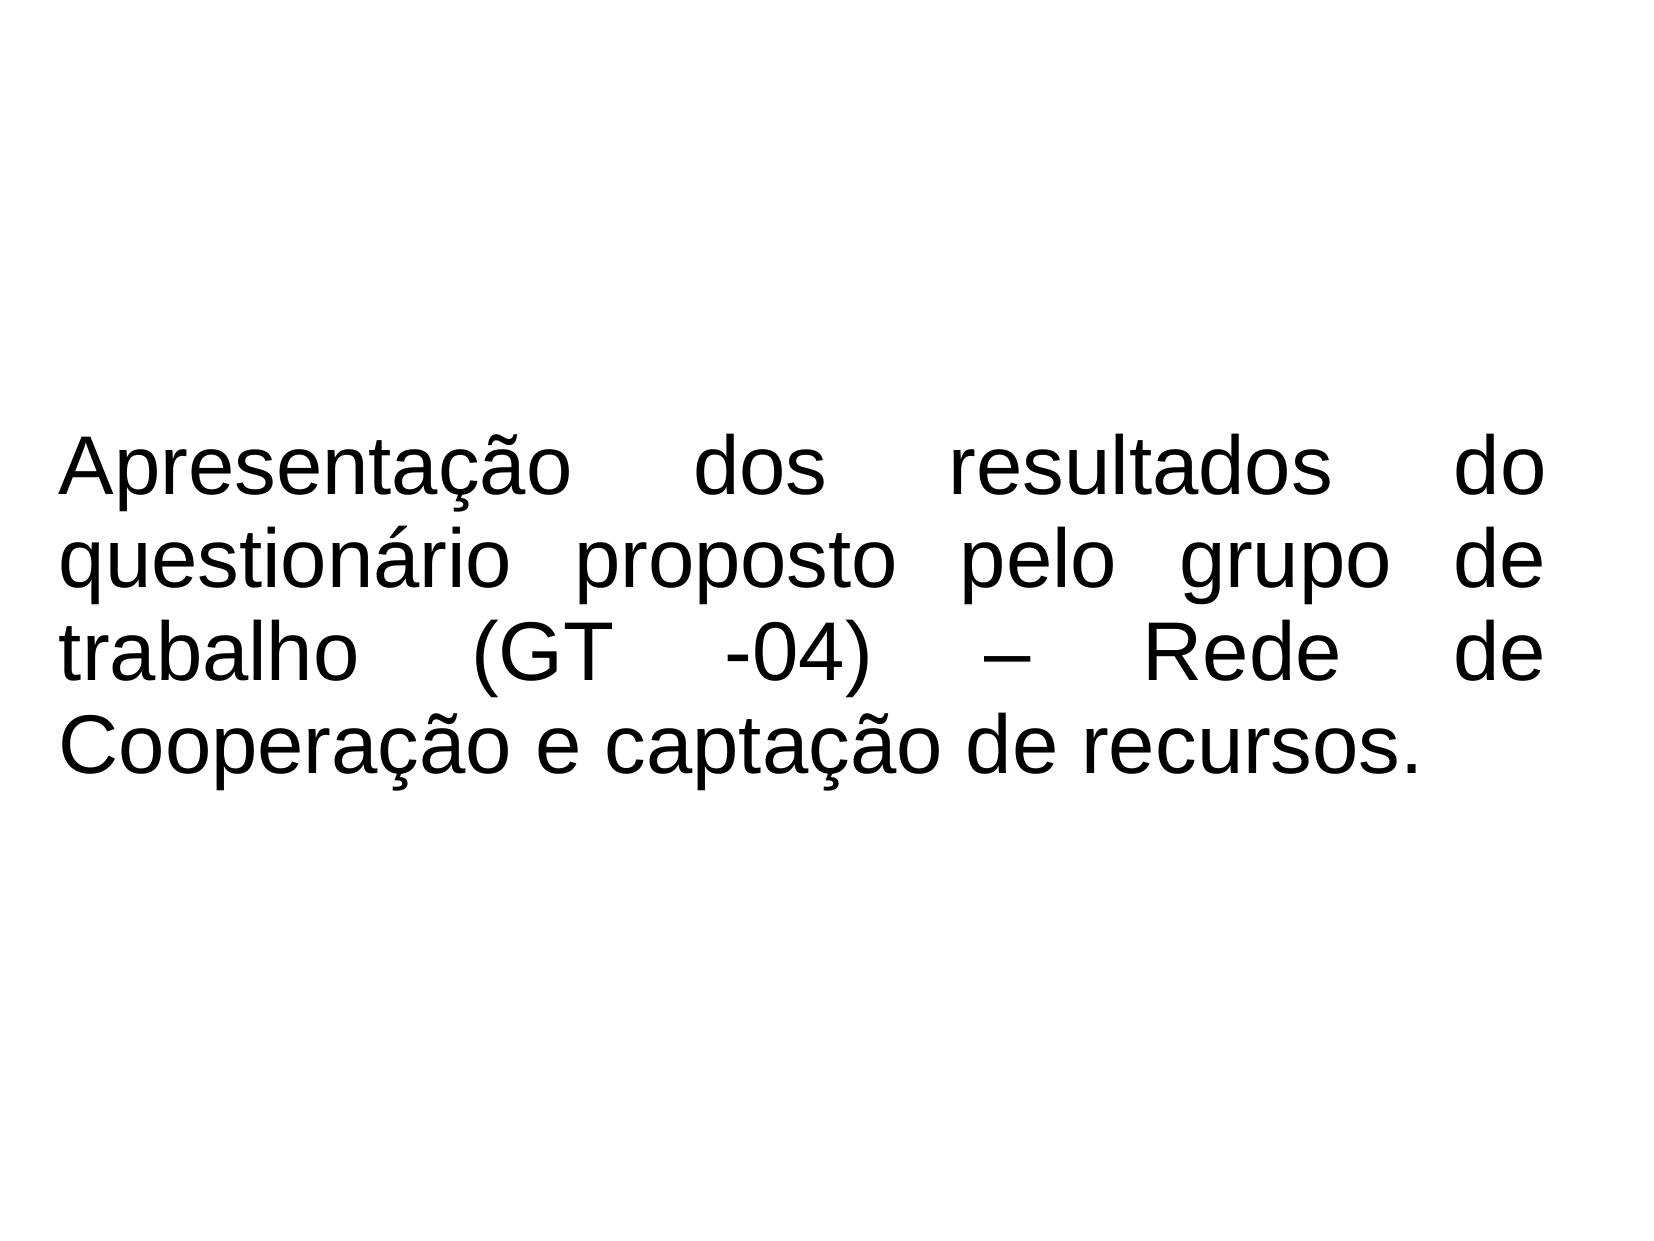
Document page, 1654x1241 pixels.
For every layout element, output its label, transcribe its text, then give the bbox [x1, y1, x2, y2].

title Apresentação dos resultados do questionário proposto pelo grupo de trabalho (GT -04) – Rede de Cooperação e captação de recursos. [59, 118, 1548, 1093]
